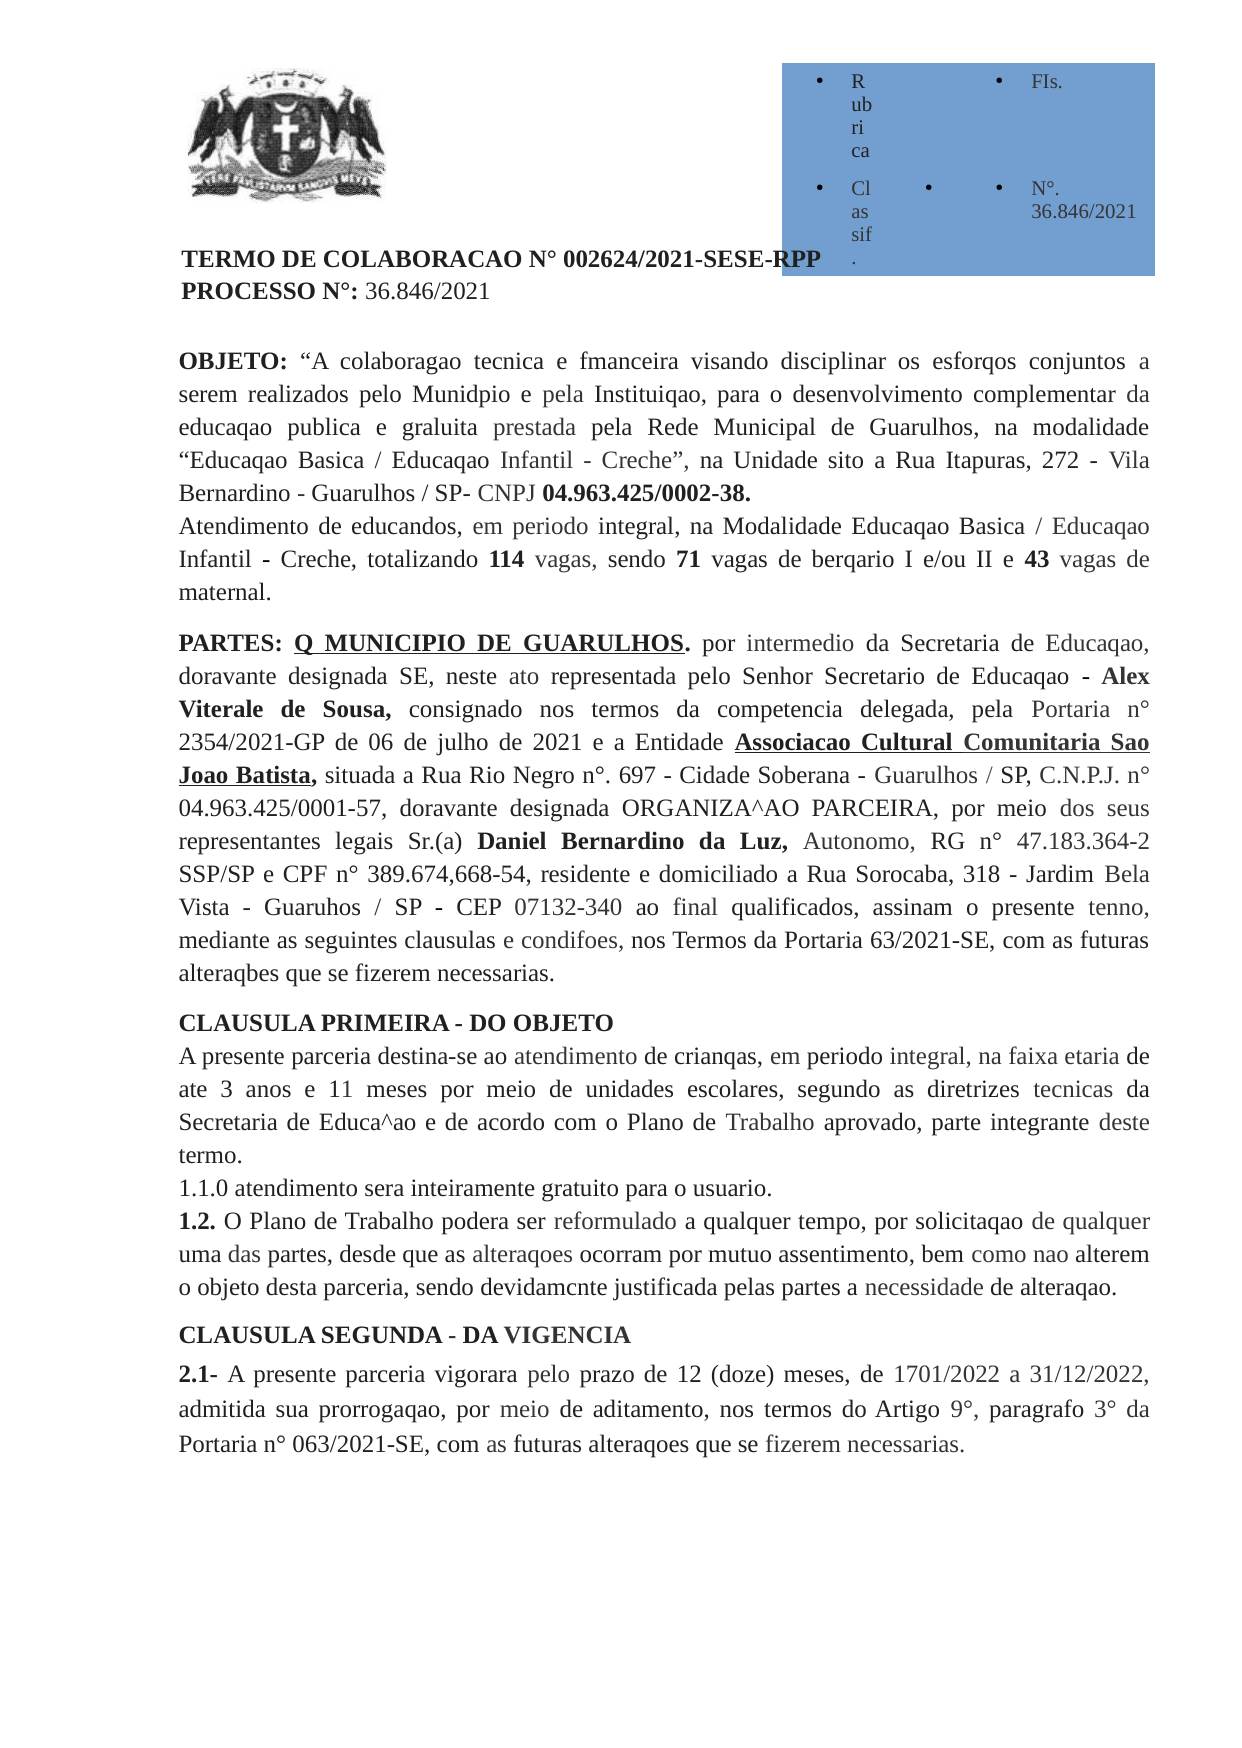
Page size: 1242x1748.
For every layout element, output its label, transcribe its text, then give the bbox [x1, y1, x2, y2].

table_cell N°. 36.846/2021 [956, 170, 1155, 276]
picture [187, 68, 387, 203]
table_cell PA [887, 170, 956, 276]
text_box TERMO DE COLABORACAO N° 002624/2021-SESE-RPP PROCESSO N°: 36.846/2021 [181, 240, 827, 300]
text_box OBJETO: “A colaboragao tecnica e fmanceira visando disciplinar os esforqos conjuntos a serem realizados pelo Munidpio e pela Instituiqao, para o desenvolvimento complementar da educaqao publica e graluita prestada pela Rede Municipal de Guarulhos, na modalidade “Educaqao Basica / Educaqao Infantil - Creche”, na Unidade sito a Rua Itapuras, 272 - Vila Bernardino - Guarulhos / SP- CNPJ 04.963.425/0002-38. Atendimento de educandos, em periodo integral, na Modalidade Educaqao Basica / Educaqao Infantil - Creche, totalizando 114 vagas, sendo 71 vagas de berqario I e/ou II e 43 vagas de maternal. PARTES: Q MUNICIPIO DE GUARULHOS. por intermedio da Secretaria de Educaqao, doravante designada SE, neste ato representada pelo Senhor Secretario de Educaqao - Alex Viterale de Sousa, consignado nos termos da competencia delegada, pela Portaria n° 2354/2021-GP de 06 de julho de 2021 e a Entidade Associacao Cultural Comunitaria Sao Joao Batista, situada a Rua Rio Negro n°. 697 - Cidade Soberana - Guarulhos / SP, C.N.P.J. n° 04.963.425/0001-57, doravante designada ORGANIZA^AO PARCEIRA, por meio dos seus representantes legais Sr.(a) Daniel Bernardino da Luz, Autonomo, RG n° 47.183.364-2 SSP/SP e CPF n° 389.674,668-54, residente e domiciliado a Rua Sorocaba, 318 - Jardim Bela Vista - Guaruhos / SP - CEP 07132-340 ao final qualificados, assinam o presente tenno, mediante as seguintes clausulas e condifoes, nos Termos da Portaria 63/2021-SE, com as futuras alteraqbes que se fizerem necessarias. CLAUSULA PRIMEIRA - DO OBJETO A presente parceria destina-se ao atendimento de crianqas, em periodo integral, na faixa etaria de ate 3 anos e 11 meses por meio de unidades escolares, segundo as diretrizes tecnicas da Secretaria de Educa^ao e de acordo com o Plano de Trabalho aprovado, parte integrante deste termo. 1.1.0 atendimento sera inteiramente gratuito para o usuario. 1.2. O Plano de Trabalho podera ser reformulado a qualquer tempo, por solicitaqao de qualquer uma das partes, desde que as alteraqoes ocorram por mutuo assentimento, bem como nao alterem o objeto desta parceria, sendo devidamcnte justificada pelas partes a necessidade de alteraqao. CLAUSULA SEGUNDA - DA VIGENCIA 2.1- A presente parceria vigorara pelo prazo de 12 (doze) meses, de 1701/2022 a 31/12/2022, admitida sua prorrogaqao, por meio de aditamento, nos termos do Artigo 9°, paragrafo 3° da Portaria n° 063/2021-SE, com as futuras alteraqoes que se fizerem necessarias. [178, 342, 1150, 1522]
table_header [887, 63, 956, 170]
table_header FIs. [956, 63, 1155, 170]
table_cell Classif. [782, 170, 887, 276]
table_header Rubrica [782, 63, 887, 170]
